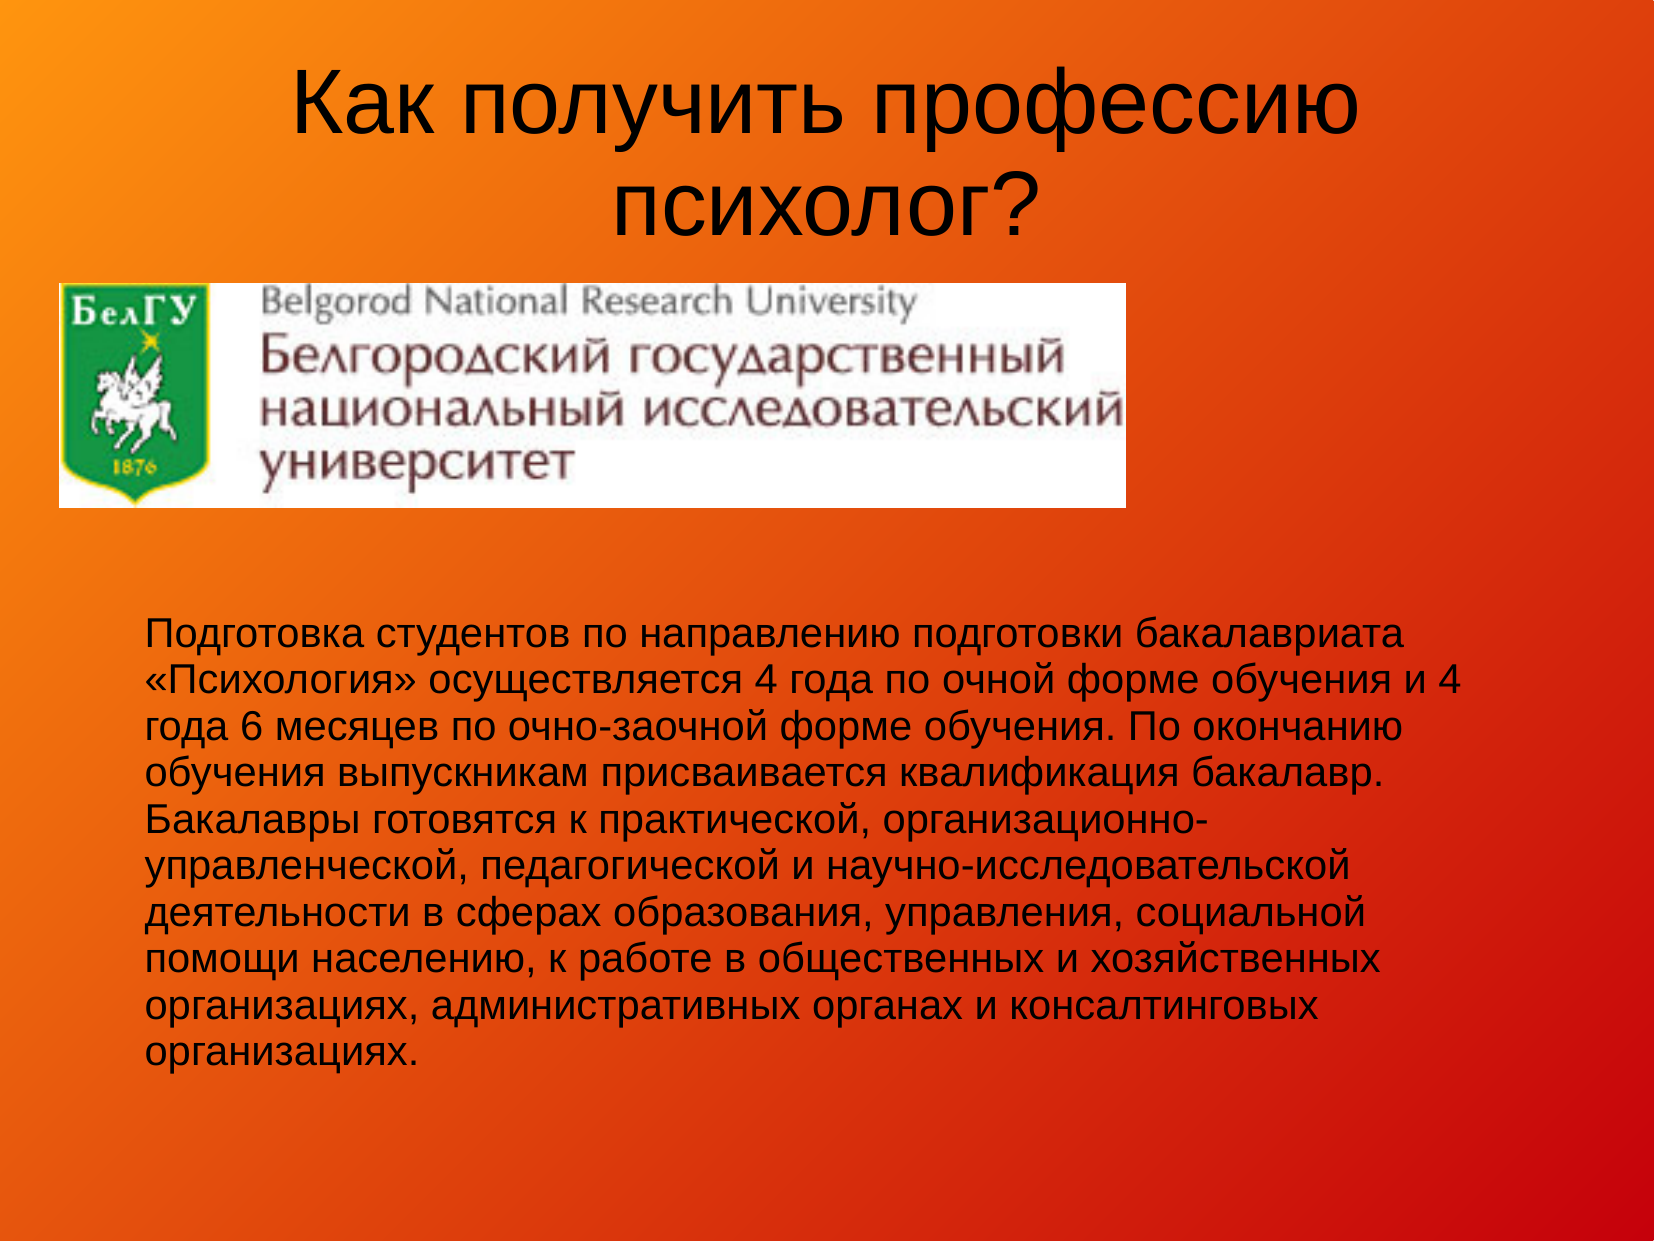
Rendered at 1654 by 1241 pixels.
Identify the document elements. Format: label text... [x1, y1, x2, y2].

picture [59, 283, 1126, 508]
text_box Подготовка студентов по направлению подготовки бакалавриата «Психология» осуществляется 4 года по очной форме обучения и 4 года 6 месяцев по очно-заочной форме обучения. По окончанию обучения выпускникам присваивается квалификация бакалавр. Бакалавры готовятся к практической, организационно-управленческой, педагогической и научно-исследовательской деятельности в сферах образования, управления, социальной помощи населению, к работе в общественных и хозяйственных организациях, административных органах и консалтинговых организациях. [129, 602, 1524, 1082]
title Как получить профессию психолог? [82, 49, 1571, 257]
